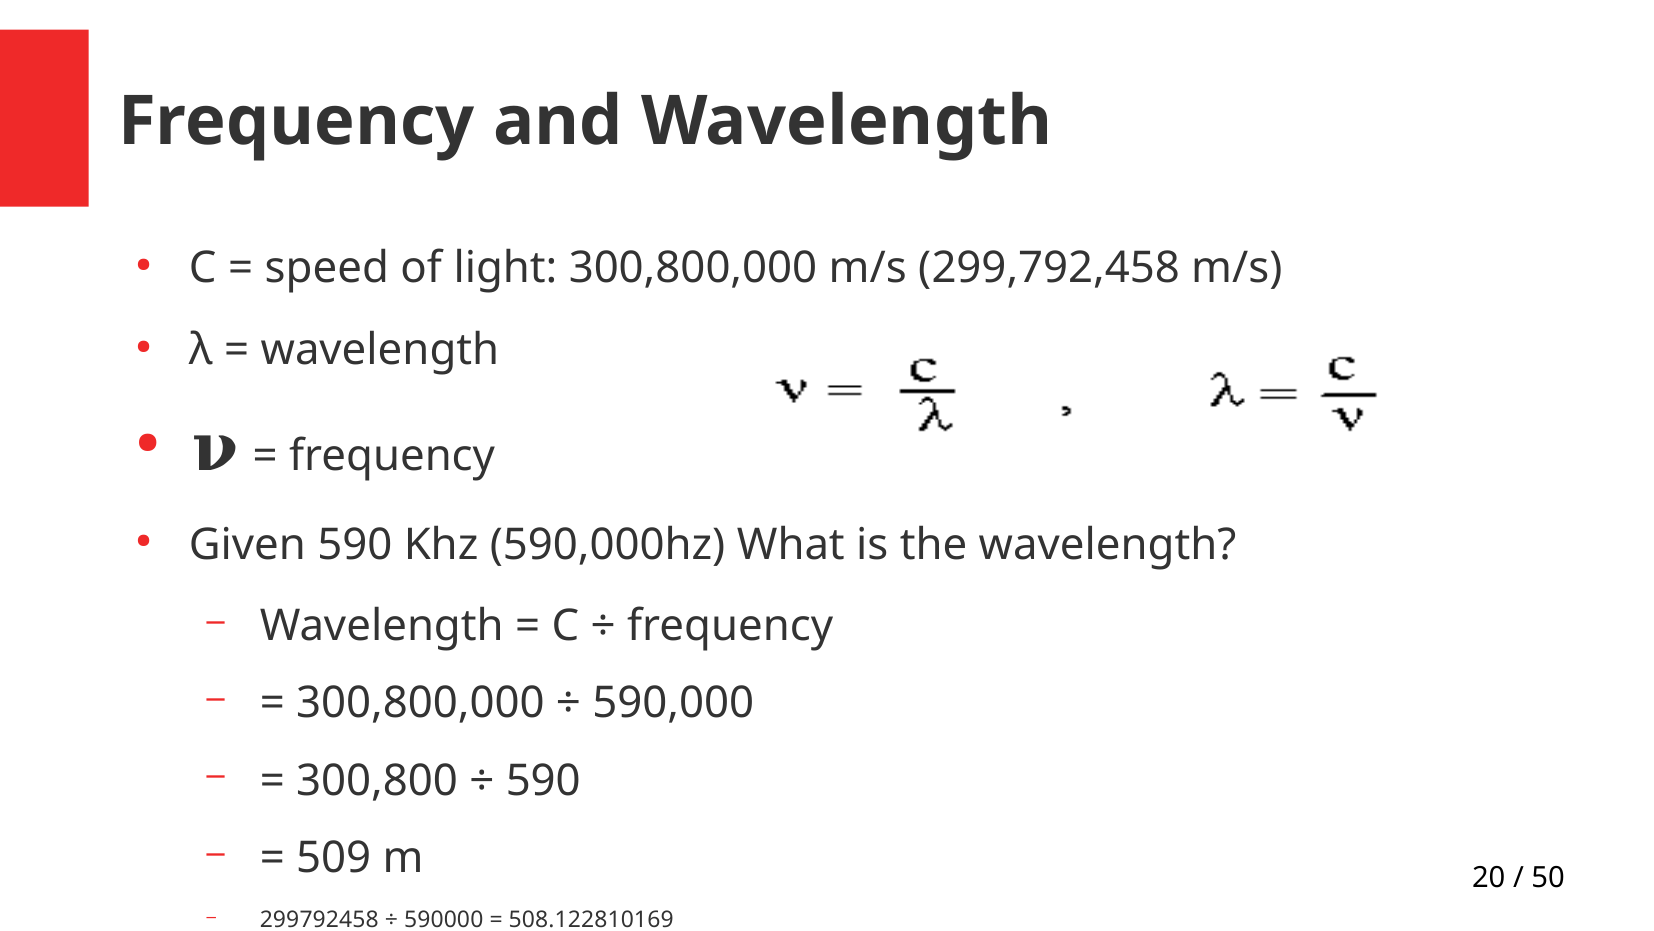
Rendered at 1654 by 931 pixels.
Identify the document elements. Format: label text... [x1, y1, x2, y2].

list C = speed of light: 300,800,000 m/s (299,792,458 m/s) λ = wavelength 𝛎 = frequency Given 590 Khz (590,000hz) What is the wavelength? Wavelength = C ÷ frequency = 300,800,000 ÷ 590,000 = 300,800 ÷ 590 = 509 m 299792458 ÷ 590000 = 508.122810169 [118, 236, 1595, 798]
title Frequency and Wavelength [118, 29, 1595, 207]
picture [675, 299, 1501, 488]
